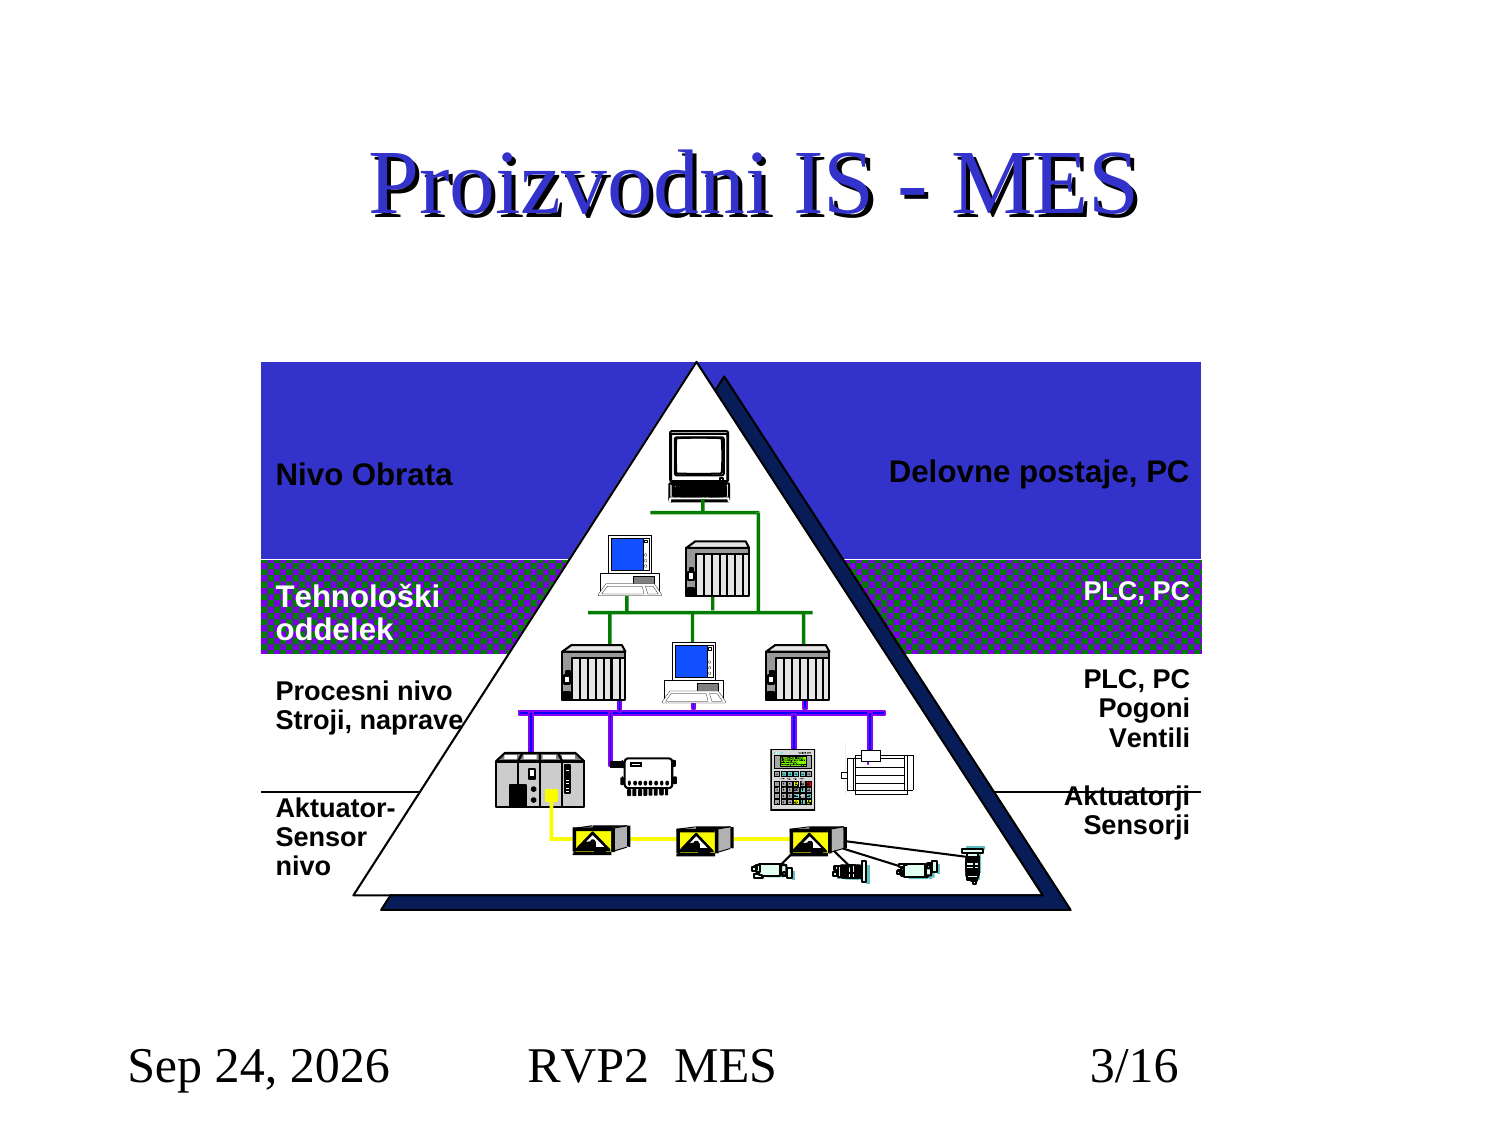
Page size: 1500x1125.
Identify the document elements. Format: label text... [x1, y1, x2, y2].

text_box [261, 362, 694, 559]
text_box [381, 362, 1201, 910]
chart [597, 535, 663, 597]
title Proizvodni IS - MES [171, 114, 1338, 240]
chart [841, 749, 915, 797]
chart [661, 642, 727, 704]
text_box [546, 560, 567, 592]
text_box Nivo Obrata Tehnološki oddelek Procesni nivo Stroji, naprave Aktuator- Sensor nivo [264, 453, 546, 888]
text_box Delovne postaje, PC PLC, PC PLC, PC Pogoni Ventili Aktuatorji Sensorji [877, 450, 1202, 847]
picture [770, 748, 816, 811]
text_box [357, 365, 1040, 894]
